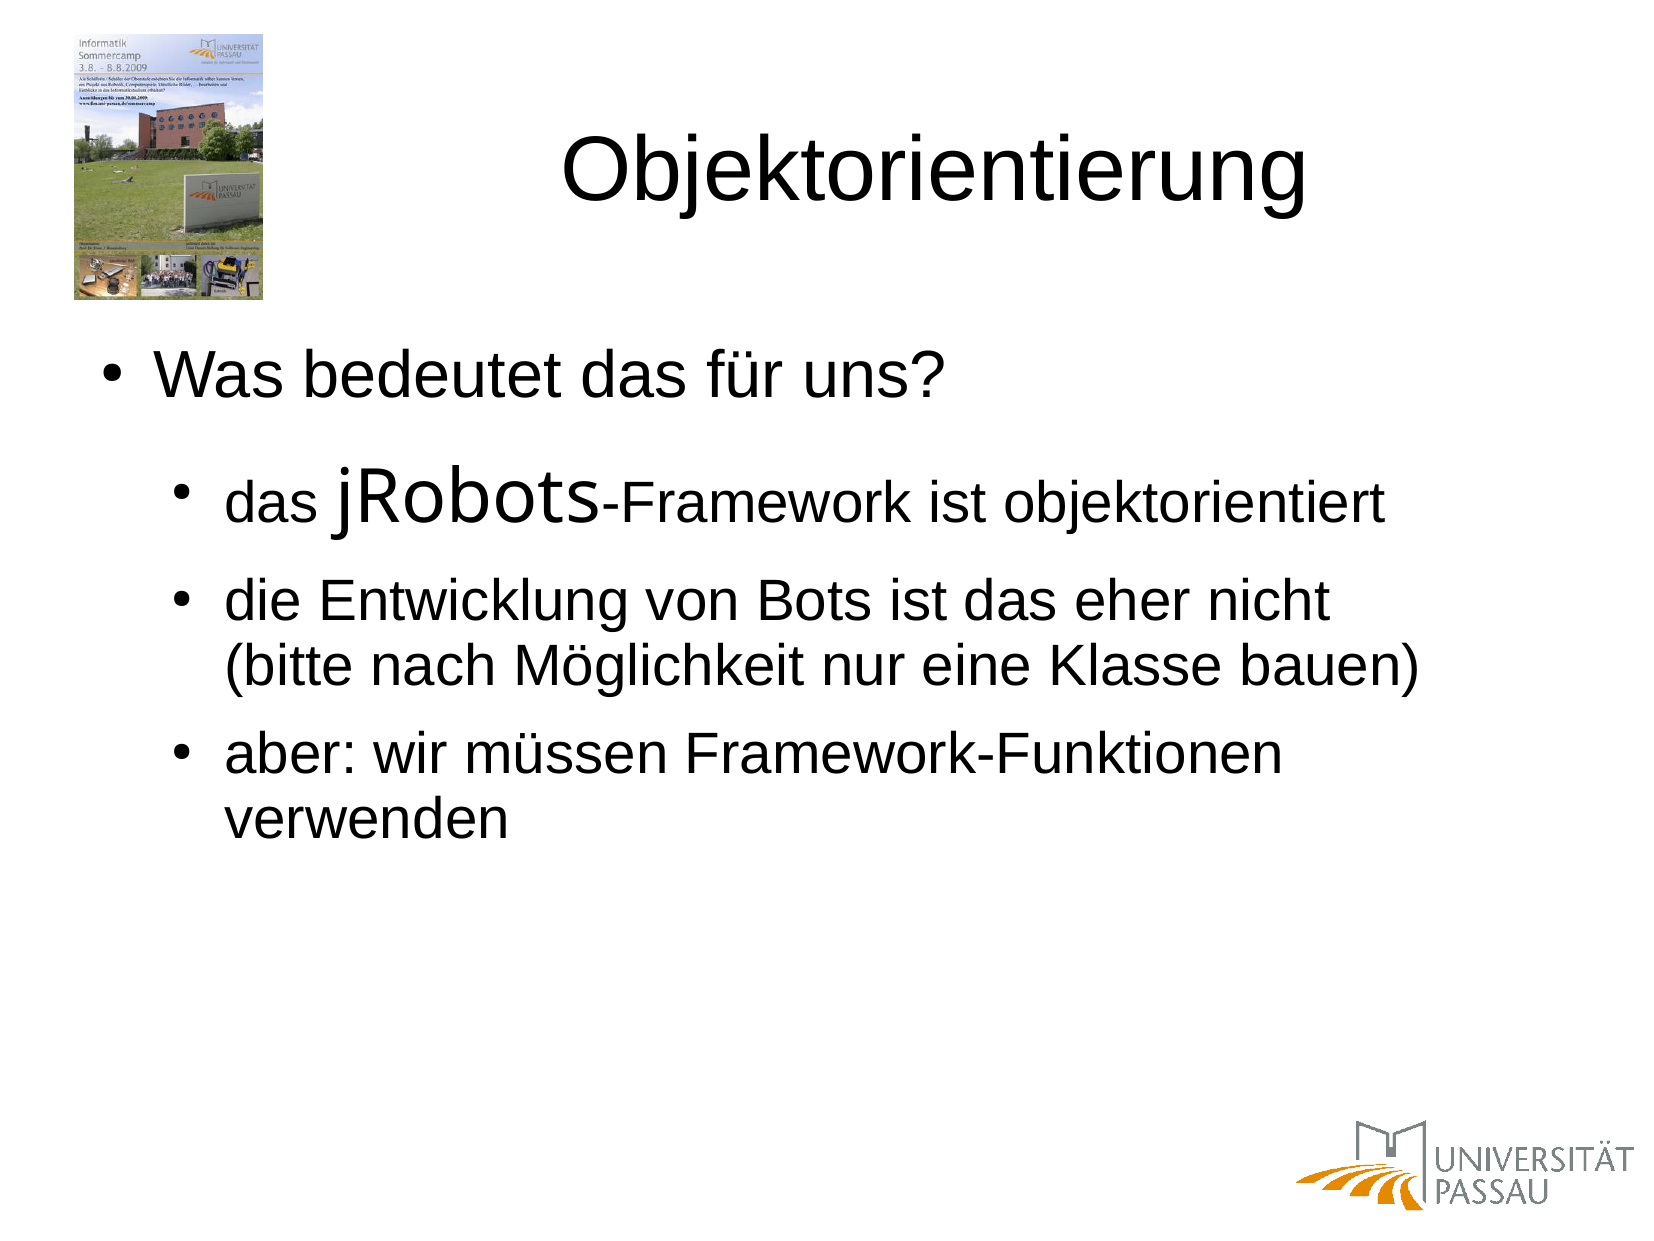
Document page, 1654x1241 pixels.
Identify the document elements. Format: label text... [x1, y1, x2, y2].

picture [74, 34, 263, 300]
title Objektorientierung [300, 37, 1571, 301]
picture [1295, 1120, 1634, 1211]
list Was bedeutet das für uns? das jRobots-Framework ist objektorientiert die Entwicklung von Bots ist das eher nicht (bitte nach Möglichkeit nur eine Klasse bauen) aber: wir müssen Framework-Funktionen verwenden [82, 337, 1571, 1157]
